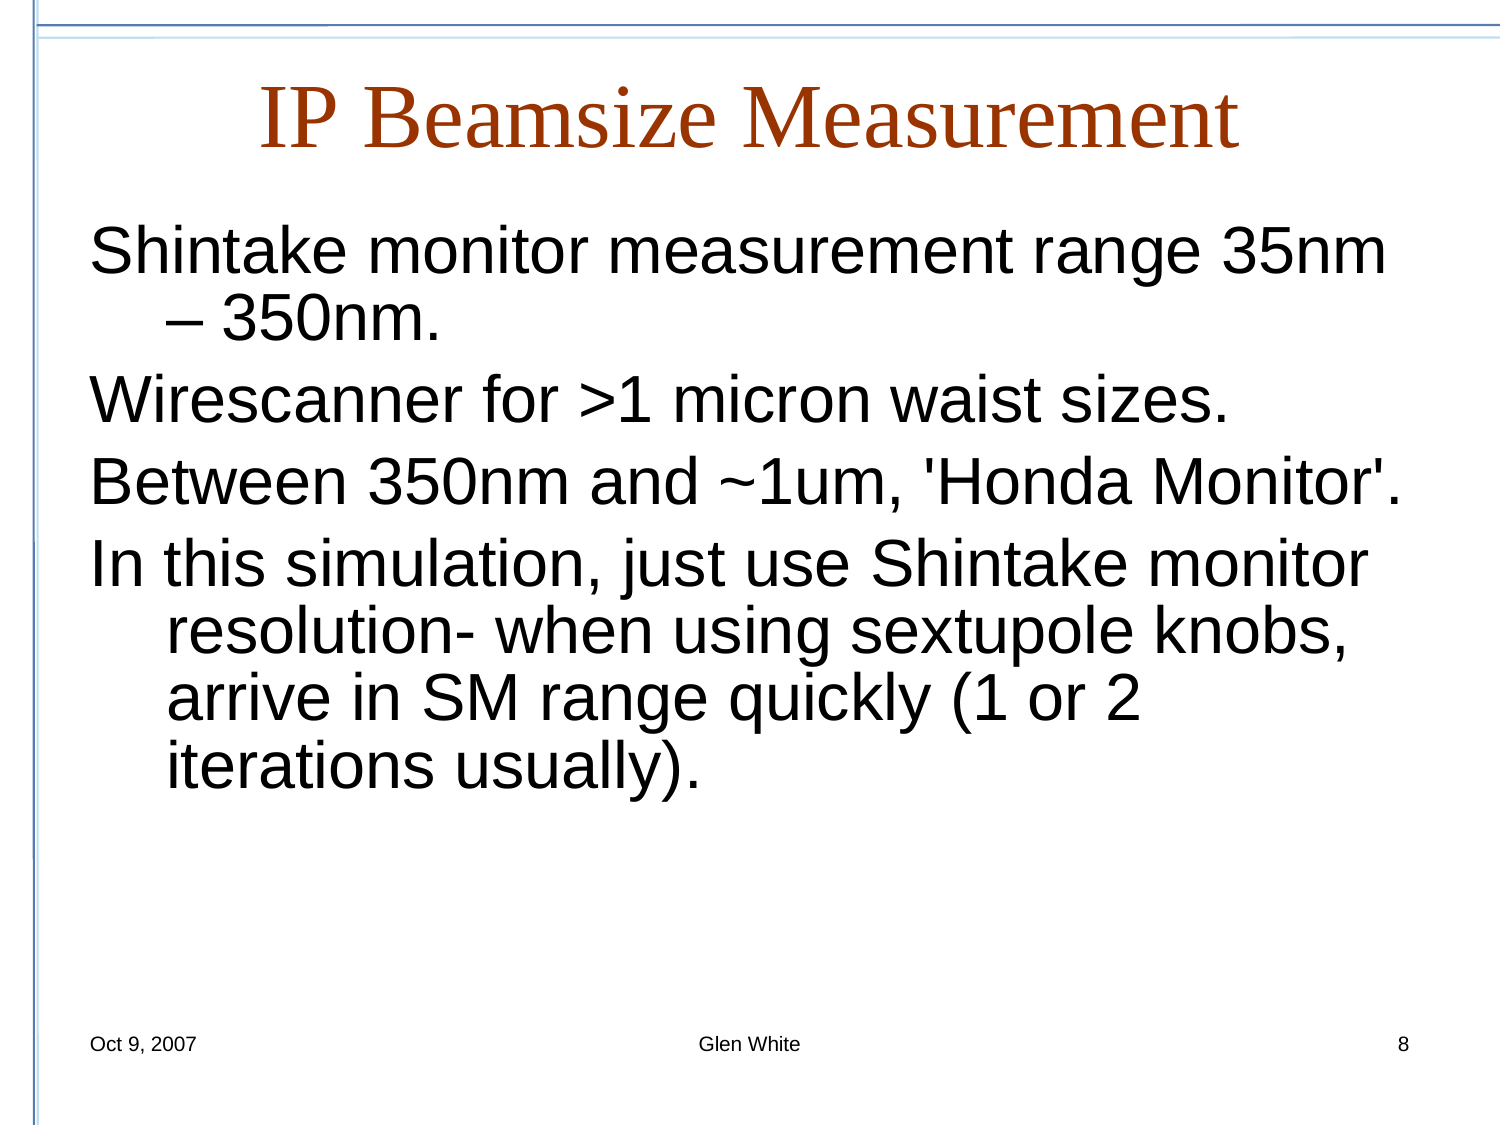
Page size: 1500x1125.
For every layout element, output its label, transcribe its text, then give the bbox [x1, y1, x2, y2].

title IP Beamsize Measurement [75, 49, 1426, 175]
list Shintake monitor measurement range 35nm – 350nm. Wirescanner for >1 micron waist sizes. Between 350nm and ~1um, 'Honda Monitor'. In this simulation, just use Shintake monitor resolution- when using sextupole knobs, arrive in SM range quickly (1 or 2 iterations usually). [75, 212, 1426, 976]
